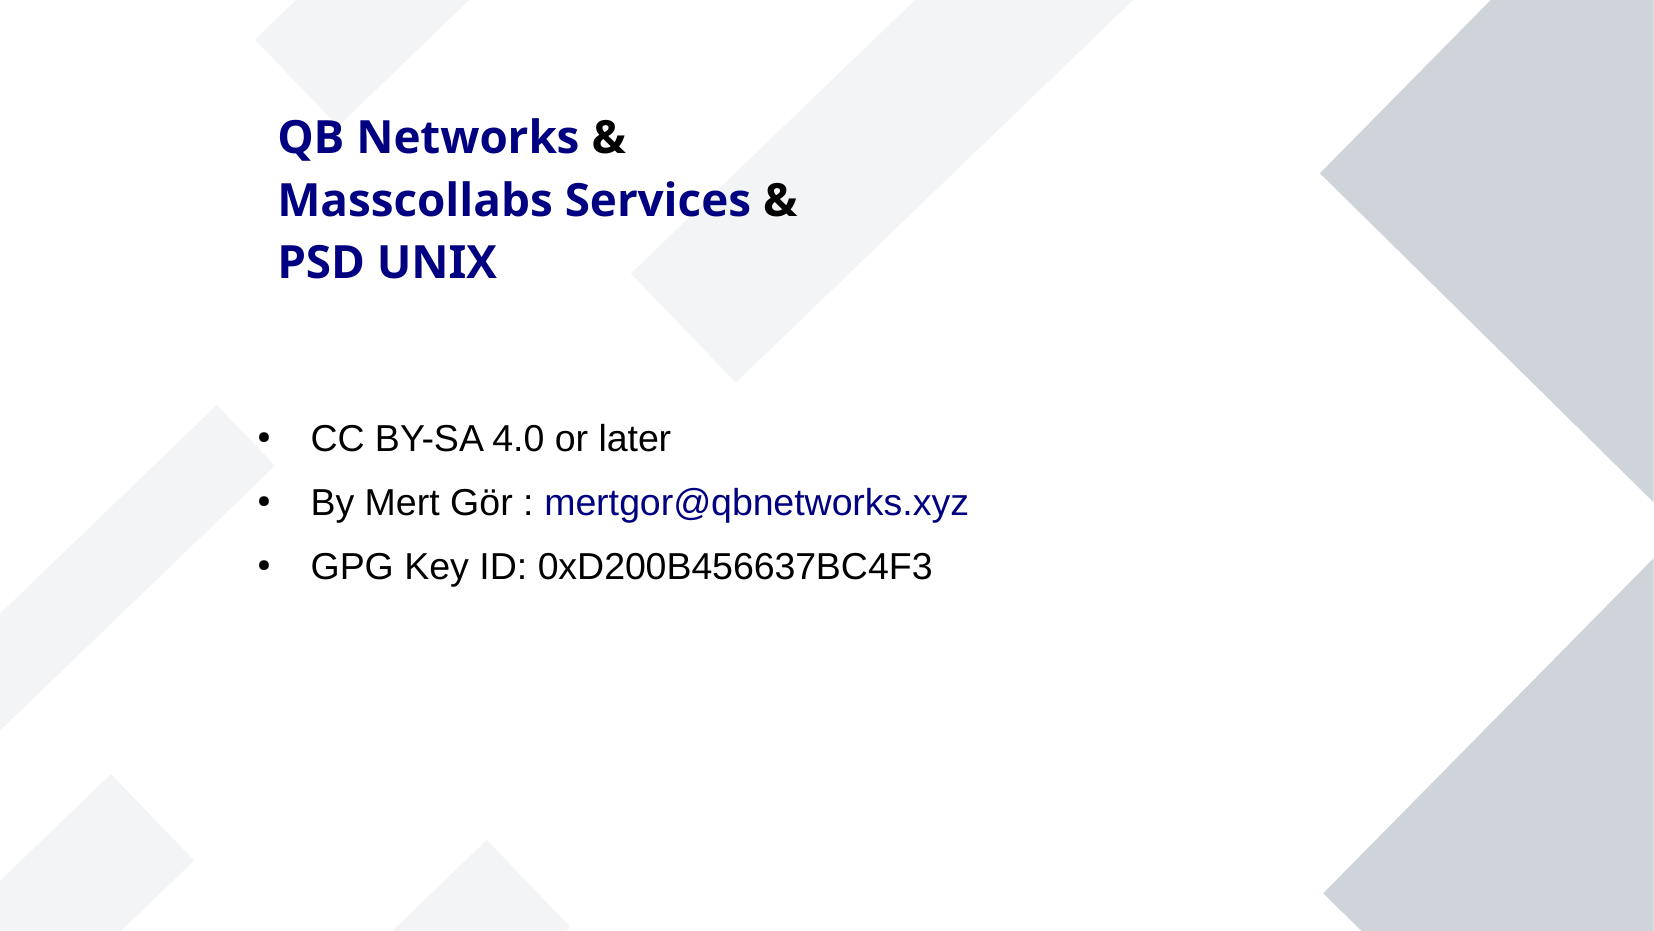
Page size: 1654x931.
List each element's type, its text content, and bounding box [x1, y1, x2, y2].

text_box QB Networks & Masscollabs Services & PSD UNIX [262, 97, 848, 301]
text_box CC BY-SA 4.0 or later By Mert Gör : mertgor@qbnetworks.xyz GPG Key ID: 0xD200B456637BC4F3 [225, 409, 1276, 595]
